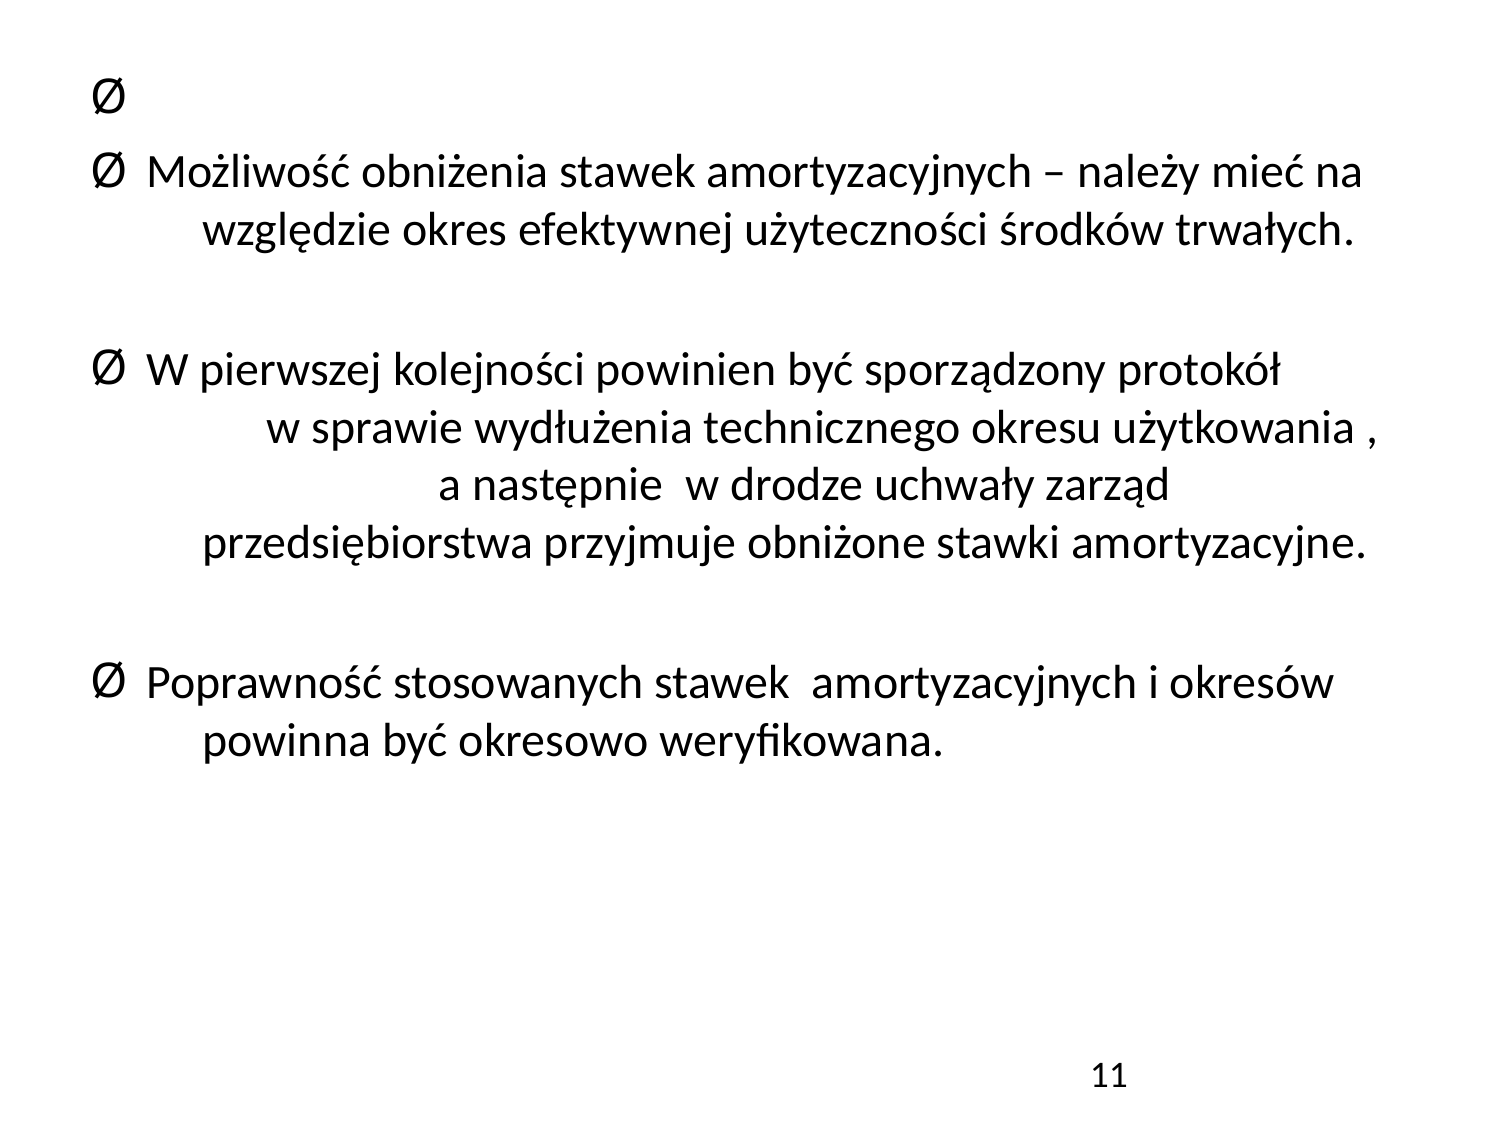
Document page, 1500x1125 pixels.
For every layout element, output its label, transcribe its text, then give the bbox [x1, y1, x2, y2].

list Możliwość obniżenia stawek amortyzacyjnych – należy mieć na względzie okres efektywnej użyteczności środków trwałych. W pierwszej kolejności powinien być sporządzony protokół w sprawie wydłużenia technicznego okresu użytkowania , a następnie w drodze uchwały zarząd przedsiębiorstwa przyjmuje obniżone stawki amortyzacyjne. Poprawność stosowanych stawek amortyzacyjnych i okresów powinna być okresowo weryfikowana. [75, 54, 1426, 1005]
text_box 11 [1074, 1042, 1426, 1103]
